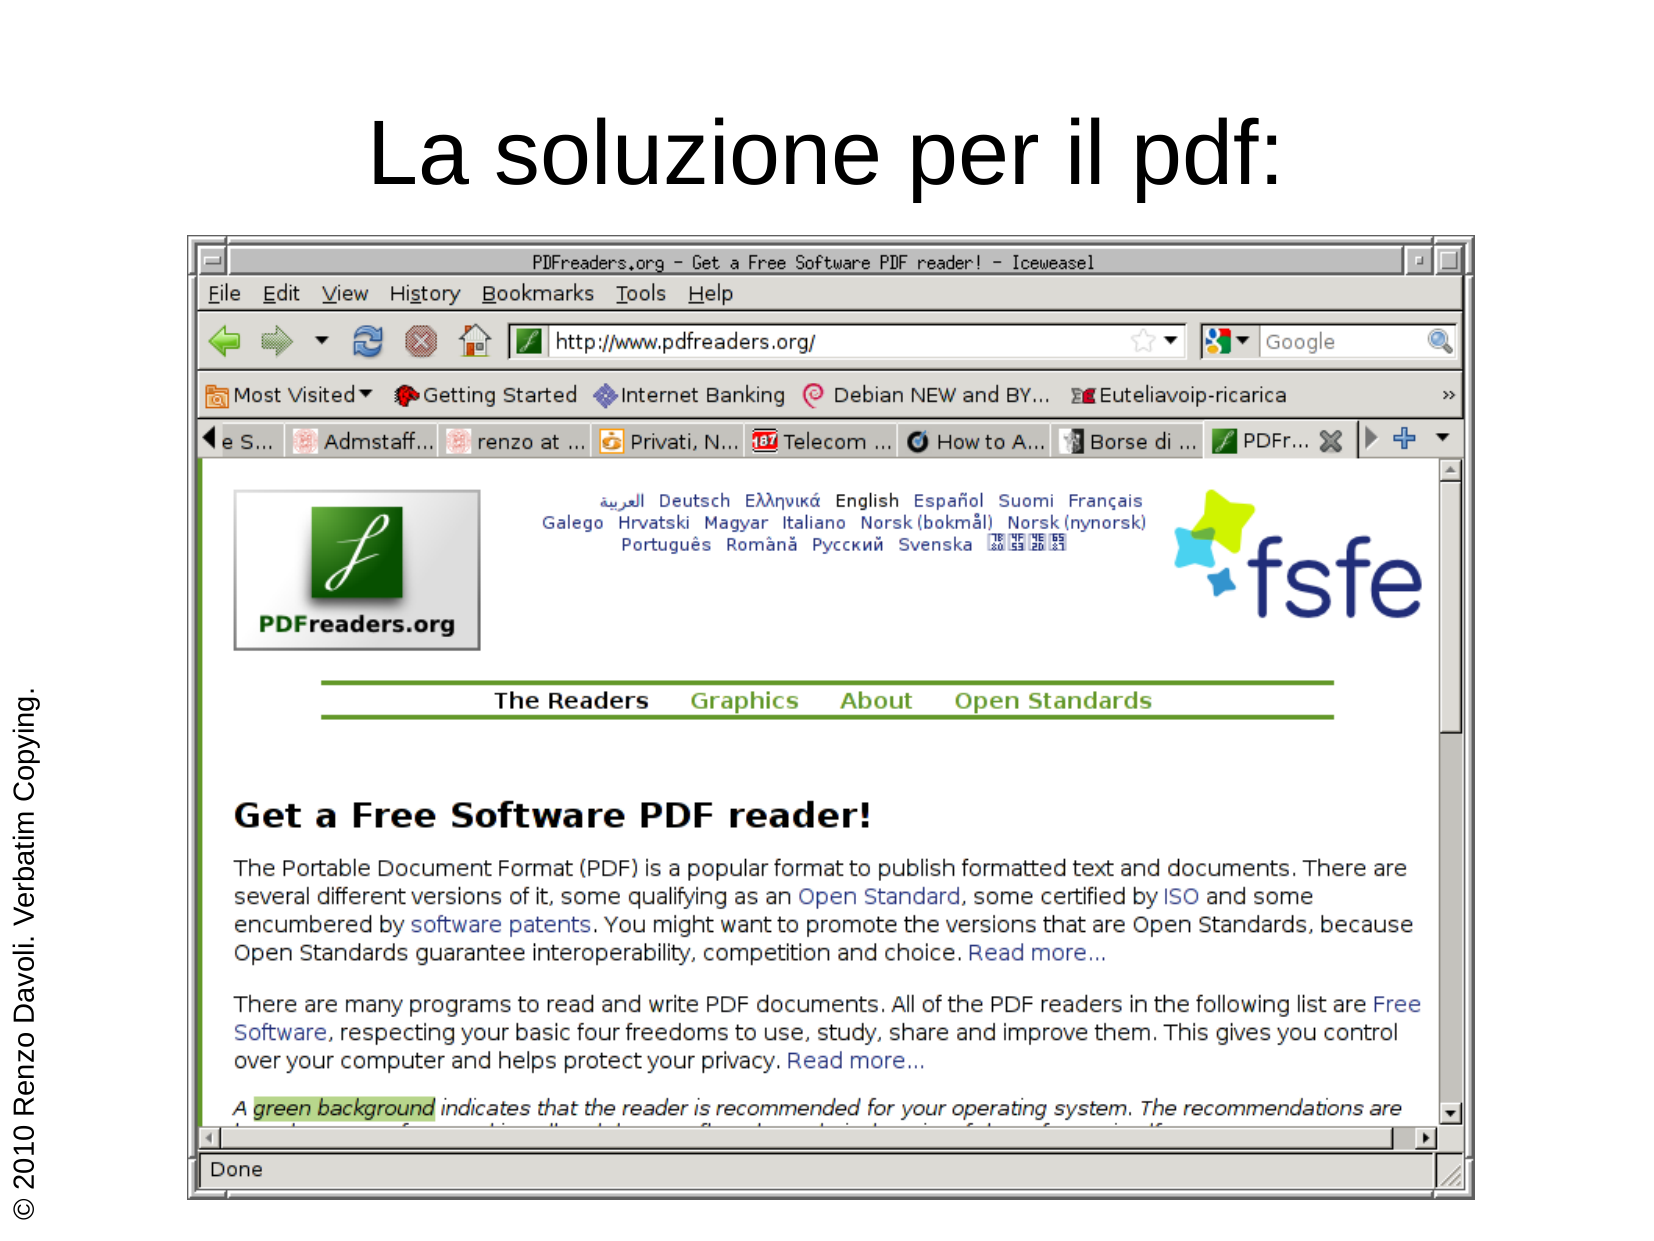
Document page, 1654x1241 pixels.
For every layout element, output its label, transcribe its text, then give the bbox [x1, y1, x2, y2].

title La soluzione per il pdf: [82, 56, 1571, 250]
picture [187, 235, 1475, 1201]
